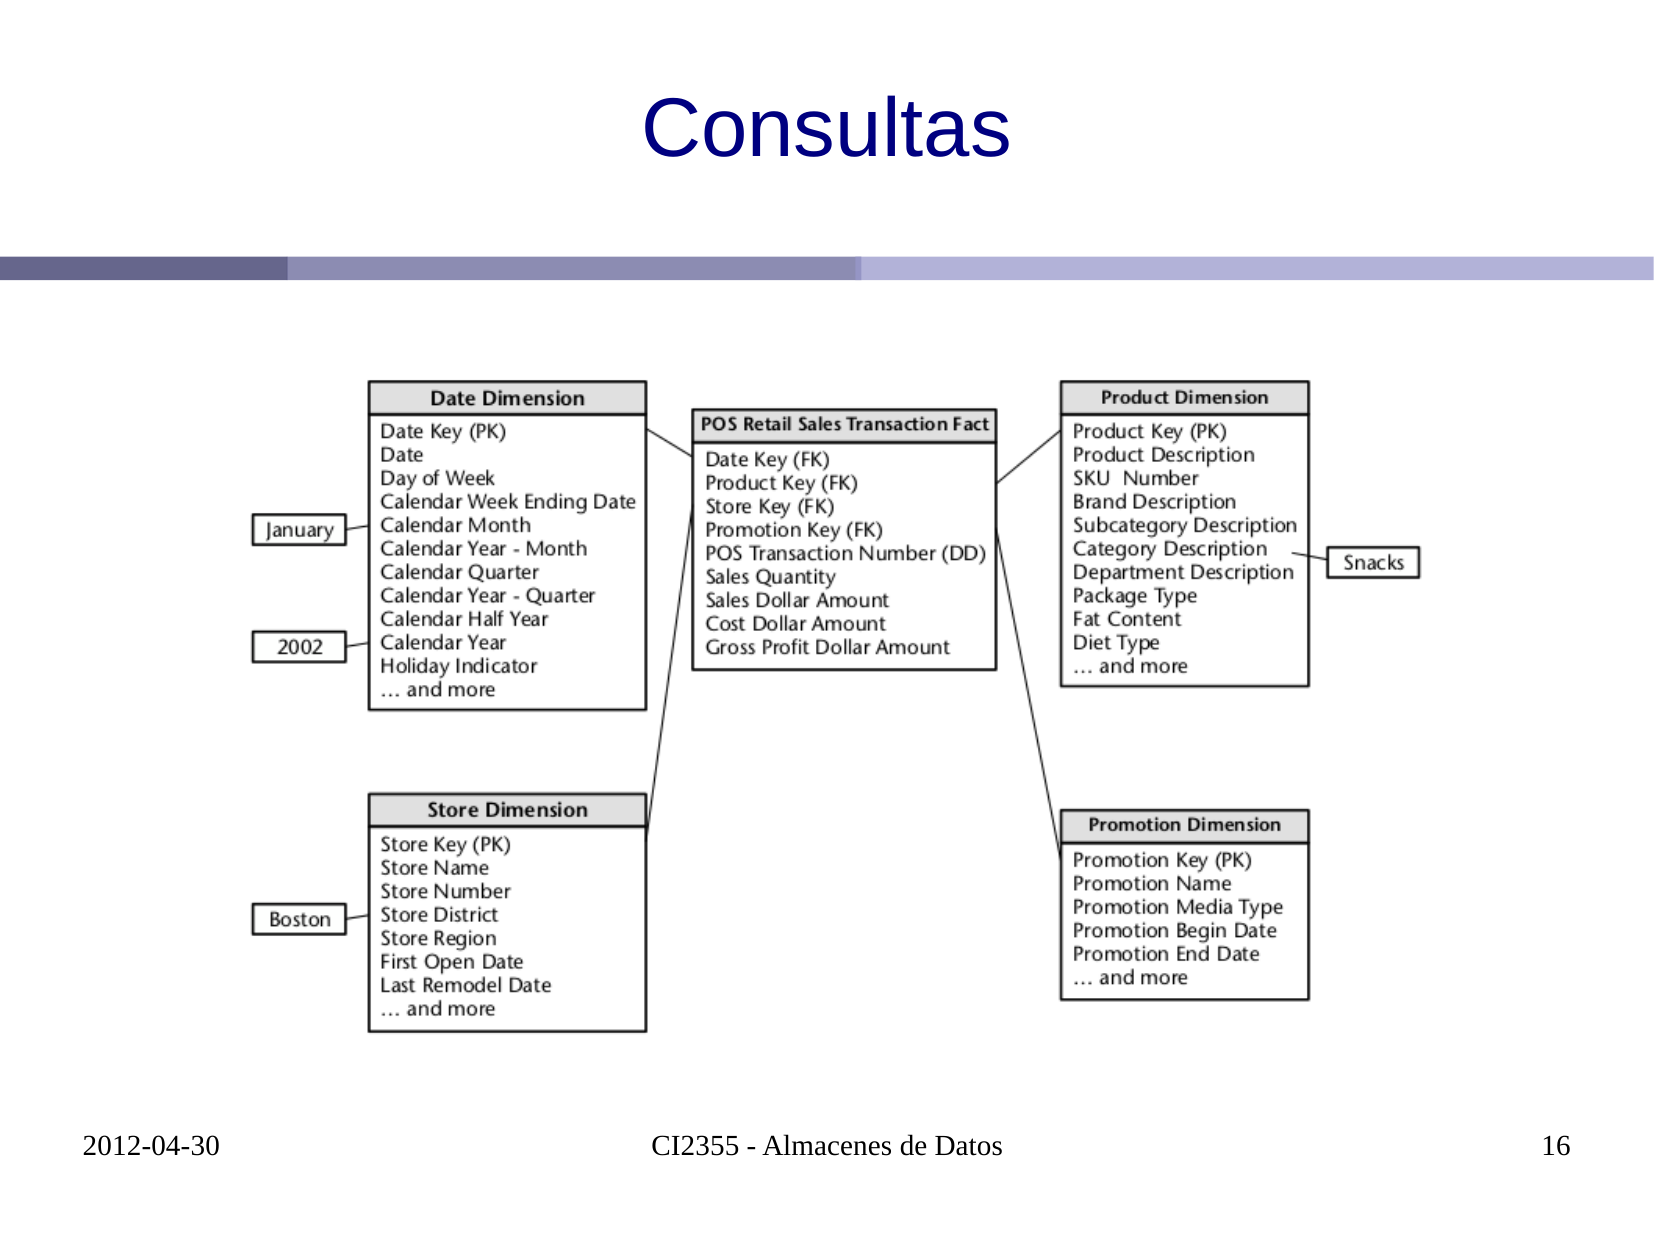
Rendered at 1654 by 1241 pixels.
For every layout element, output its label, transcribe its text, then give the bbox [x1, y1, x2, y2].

picture [235, 368, 1431, 1044]
title Consultas [0, 0, 1654, 257]
